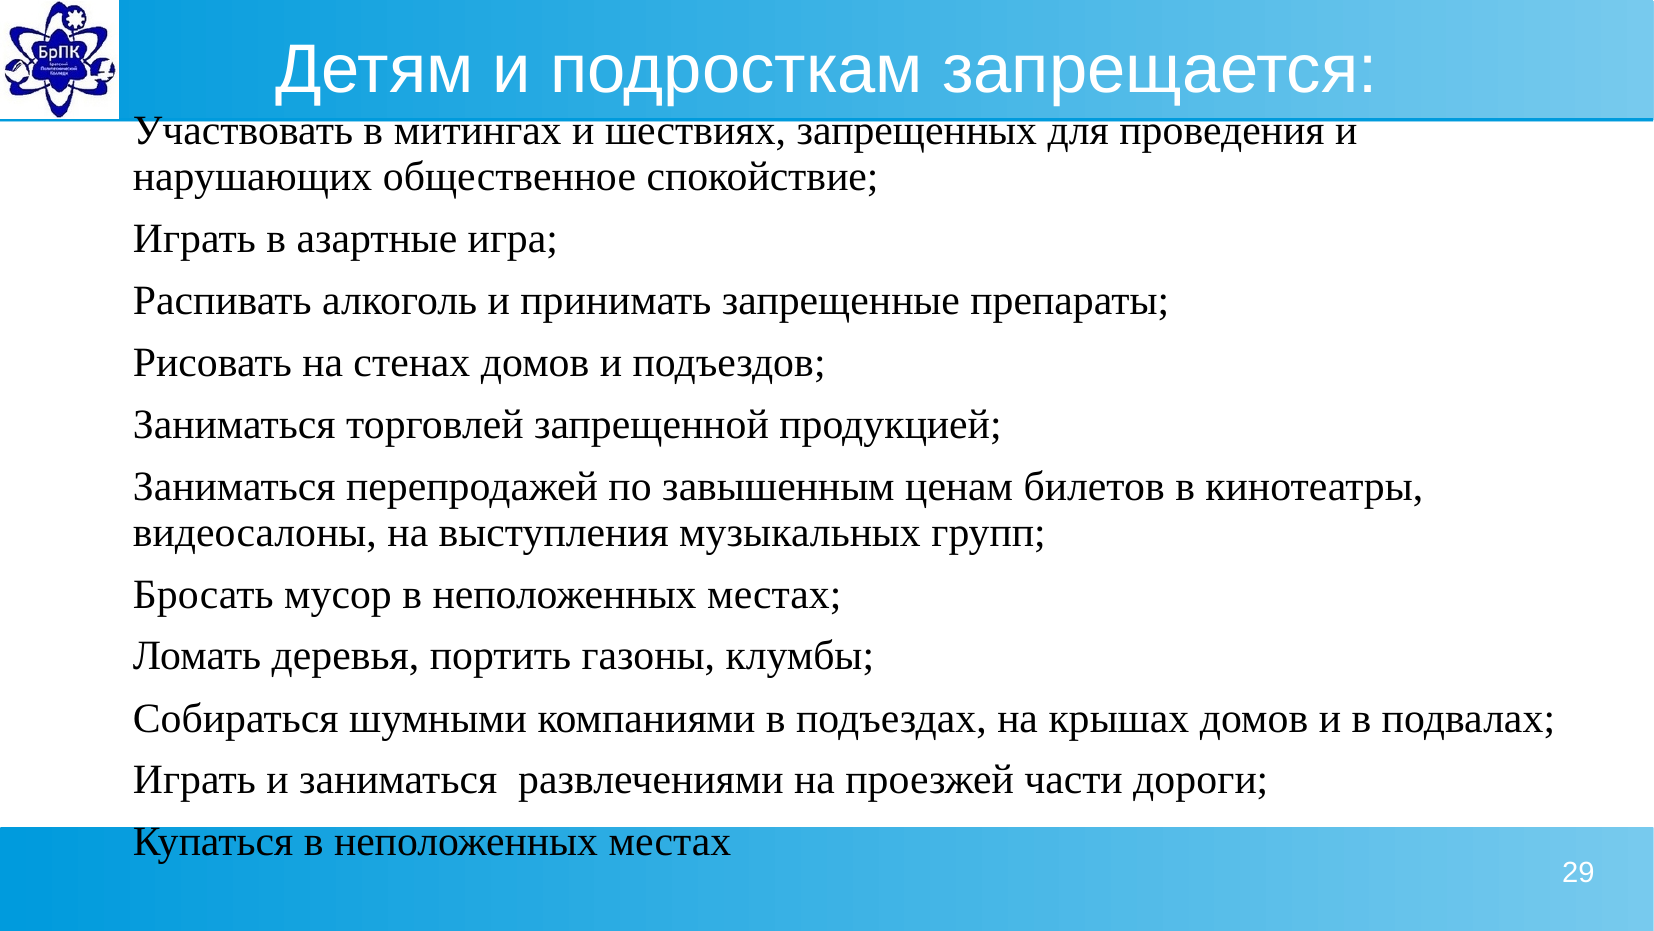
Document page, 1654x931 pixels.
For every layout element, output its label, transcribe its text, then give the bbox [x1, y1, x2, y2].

list Участвовать в митингах и шествиях, запрещенных для проведения и нарушающих общественное спокойствие; Играть в азартные игра; Распивать алкоголь и принимать запрещенные препараты; Рисовать на стенах домов и подъездов; Заниматься торговлей запрещенной продукцией; Заниматься перепродажей по завышенным ценам билетов в кинотеатры, видеосалоны, на выступления музыкальных групп; Бросать мусор в неположенных местах; Ломать деревья, портить газоны, клумбы; Собираться шумными компаниями в подъездах, на крышах домов и в подвалах; Играть и заниматься развлечениями на проезжей части дороги; Купаться в неположенных местах [59, 107, 1595, 698]
picture [0, 0, 118, 118]
title Детям и подросткам запрещается: [119, 30, 1595, 107]
